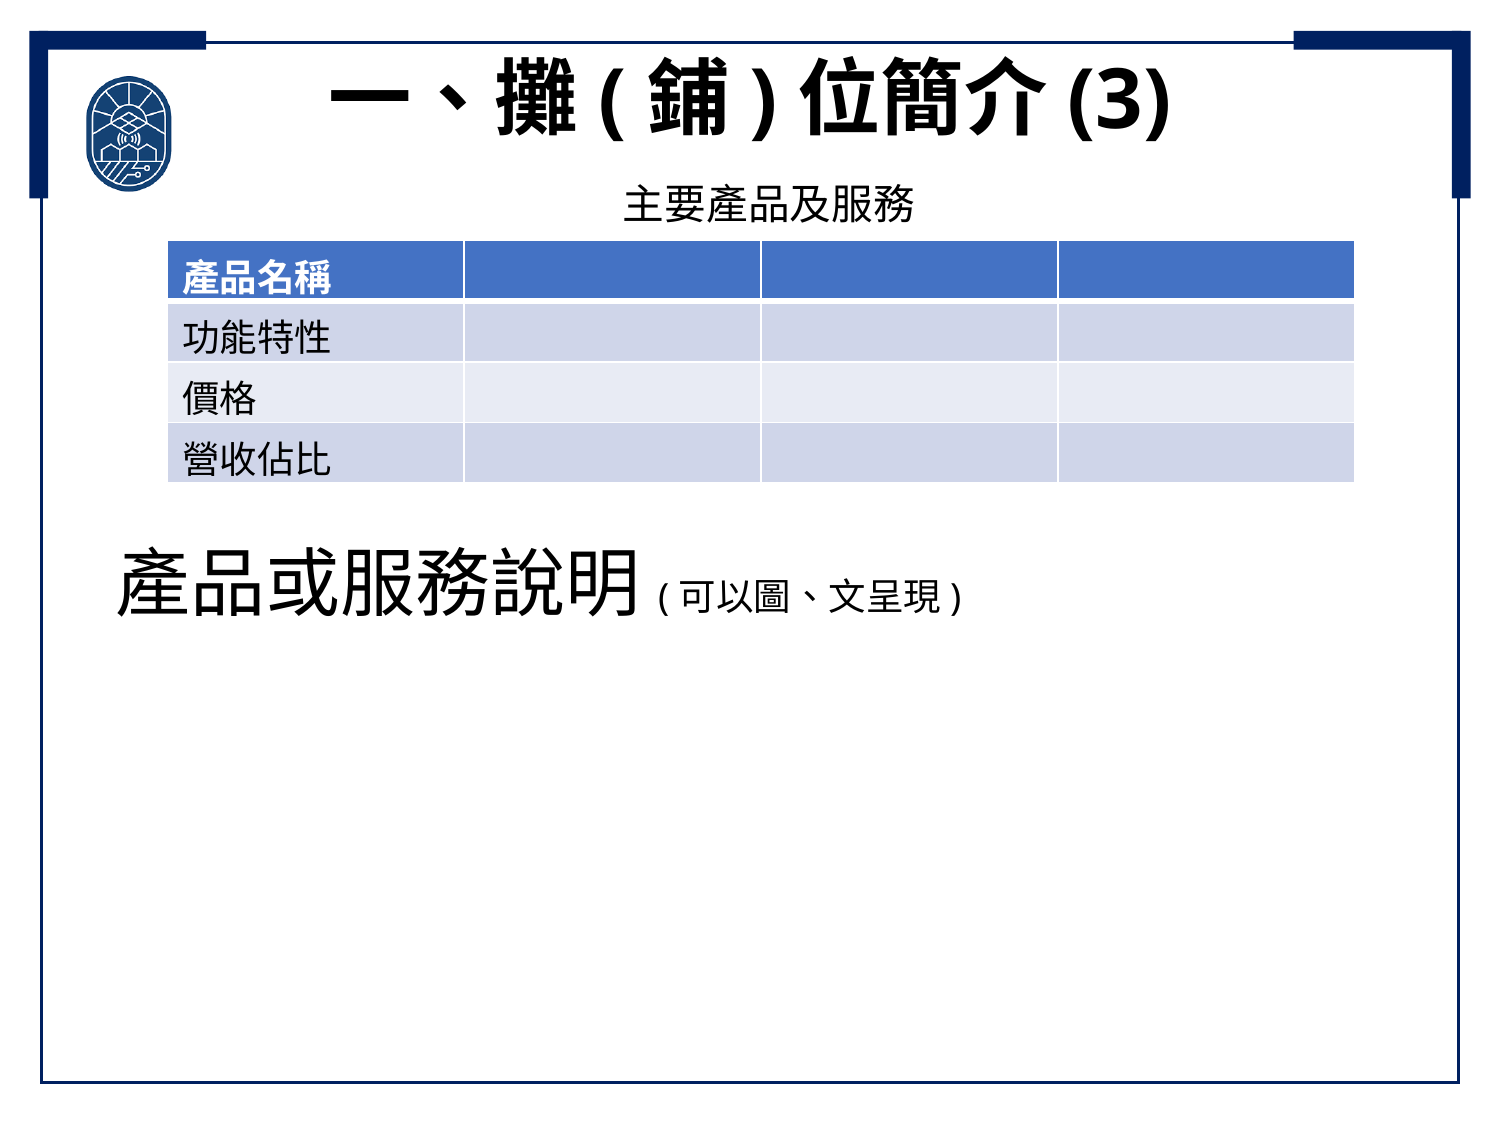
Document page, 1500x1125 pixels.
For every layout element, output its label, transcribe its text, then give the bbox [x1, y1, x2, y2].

table_header [1059, 241, 1354, 298]
table_cell 價格 [168, 363, 463, 422]
table_cell 營收佔比 [168, 423, 463, 482]
table_cell [1059, 304, 1354, 361]
text_box 一、攤(鋪)位簡介(3) [74, 19, 1425, 171]
table_cell [465, 304, 760, 361]
table_cell [762, 304, 1057, 361]
table_cell [465, 363, 760, 422]
table_cell [465, 423, 760, 482]
table_cell [762, 363, 1057, 422]
text_box 產品或服務說明(可以圖、文呈現) [100, 527, 1451, 634]
table_header [762, 241, 1057, 298]
table_header [465, 241, 760, 298]
table_cell 功能特性 [168, 304, 463, 361]
table_header 產品名稱 [168, 241, 463, 298]
table_cell [762, 423, 1057, 482]
text_box 主要產品及服務 [608, 170, 1359, 236]
picture [50, 55, 207, 212]
table_cell [1059, 363, 1354, 422]
table_cell [1059, 423, 1354, 482]
